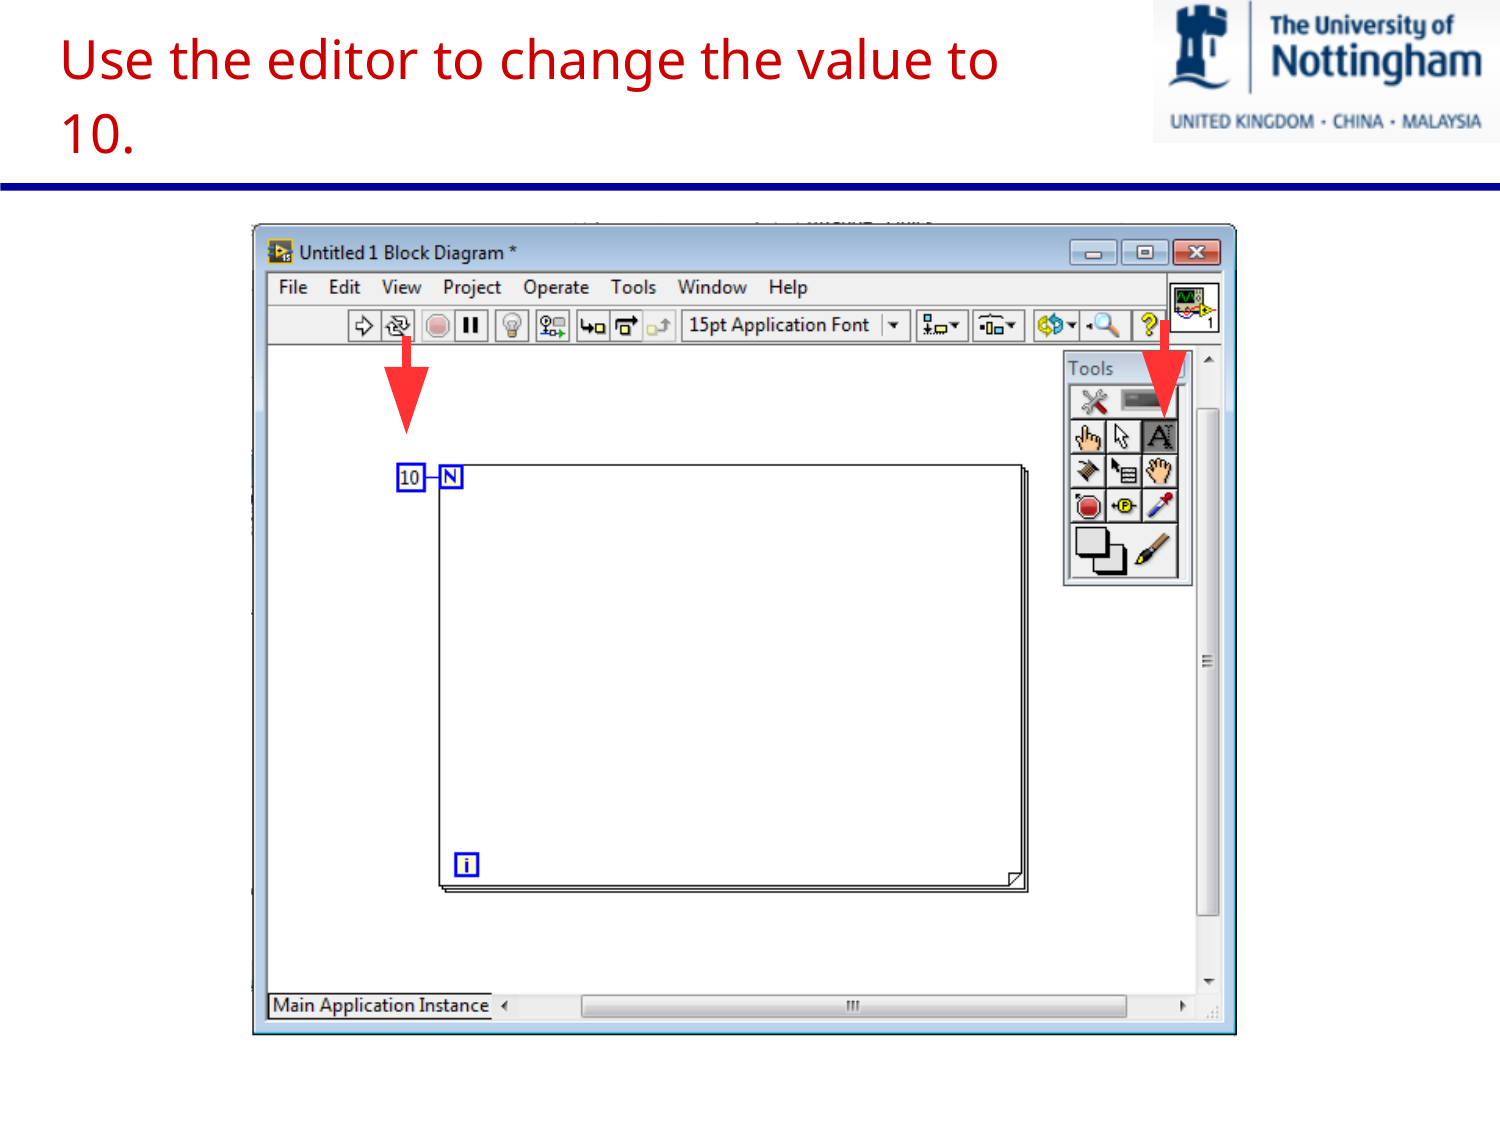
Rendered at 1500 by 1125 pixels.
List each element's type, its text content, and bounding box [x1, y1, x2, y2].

title Use the editor to change the value to 10. [59, 32, 1030, 159]
picture [1153, 0, 1500, 143]
picture [251, 222, 1237, 1037]
